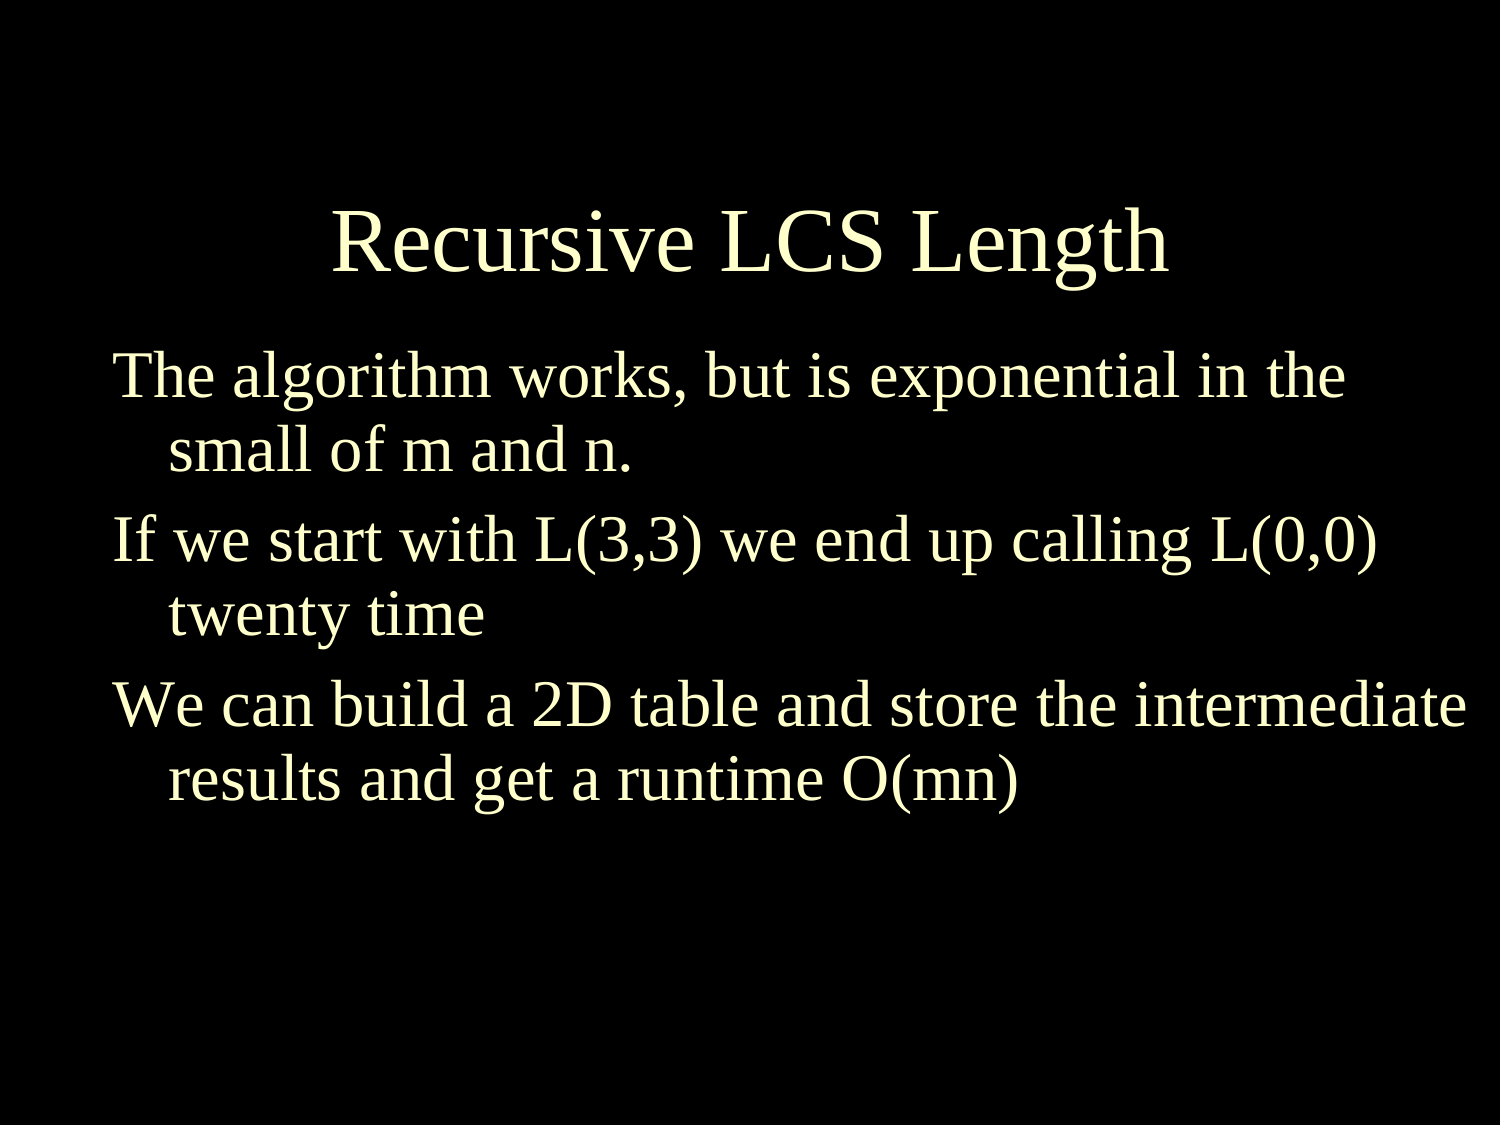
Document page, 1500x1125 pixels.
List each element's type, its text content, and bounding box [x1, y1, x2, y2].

list The algorithm works, but is exponential in the small of m and n. If we start with L(3,3) we end up calling L(0,0) twenty time We can build a 2D table and store the intermediate results and get a runtime O(mn) [112, 337, 1482, 1002]
title Recursive LCS Length [22, 145, 1480, 336]
